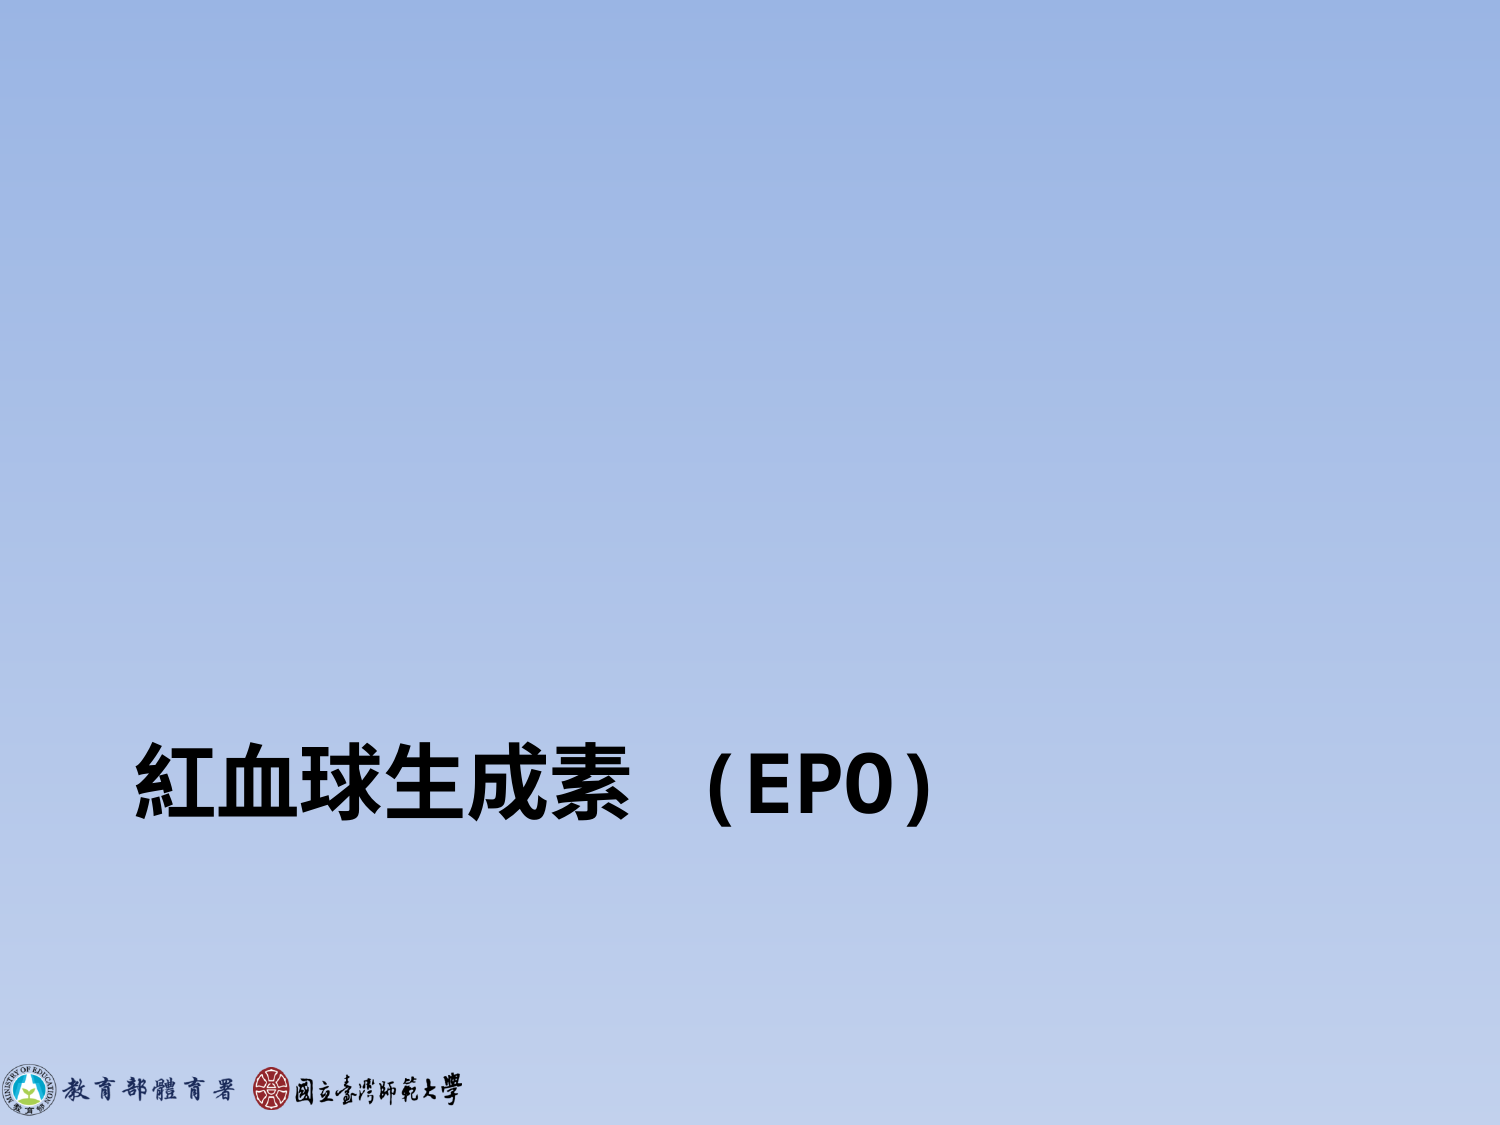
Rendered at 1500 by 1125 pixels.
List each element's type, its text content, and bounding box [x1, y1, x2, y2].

title 紅血球生成素 (EPO) [118, 722, 1394, 947]
